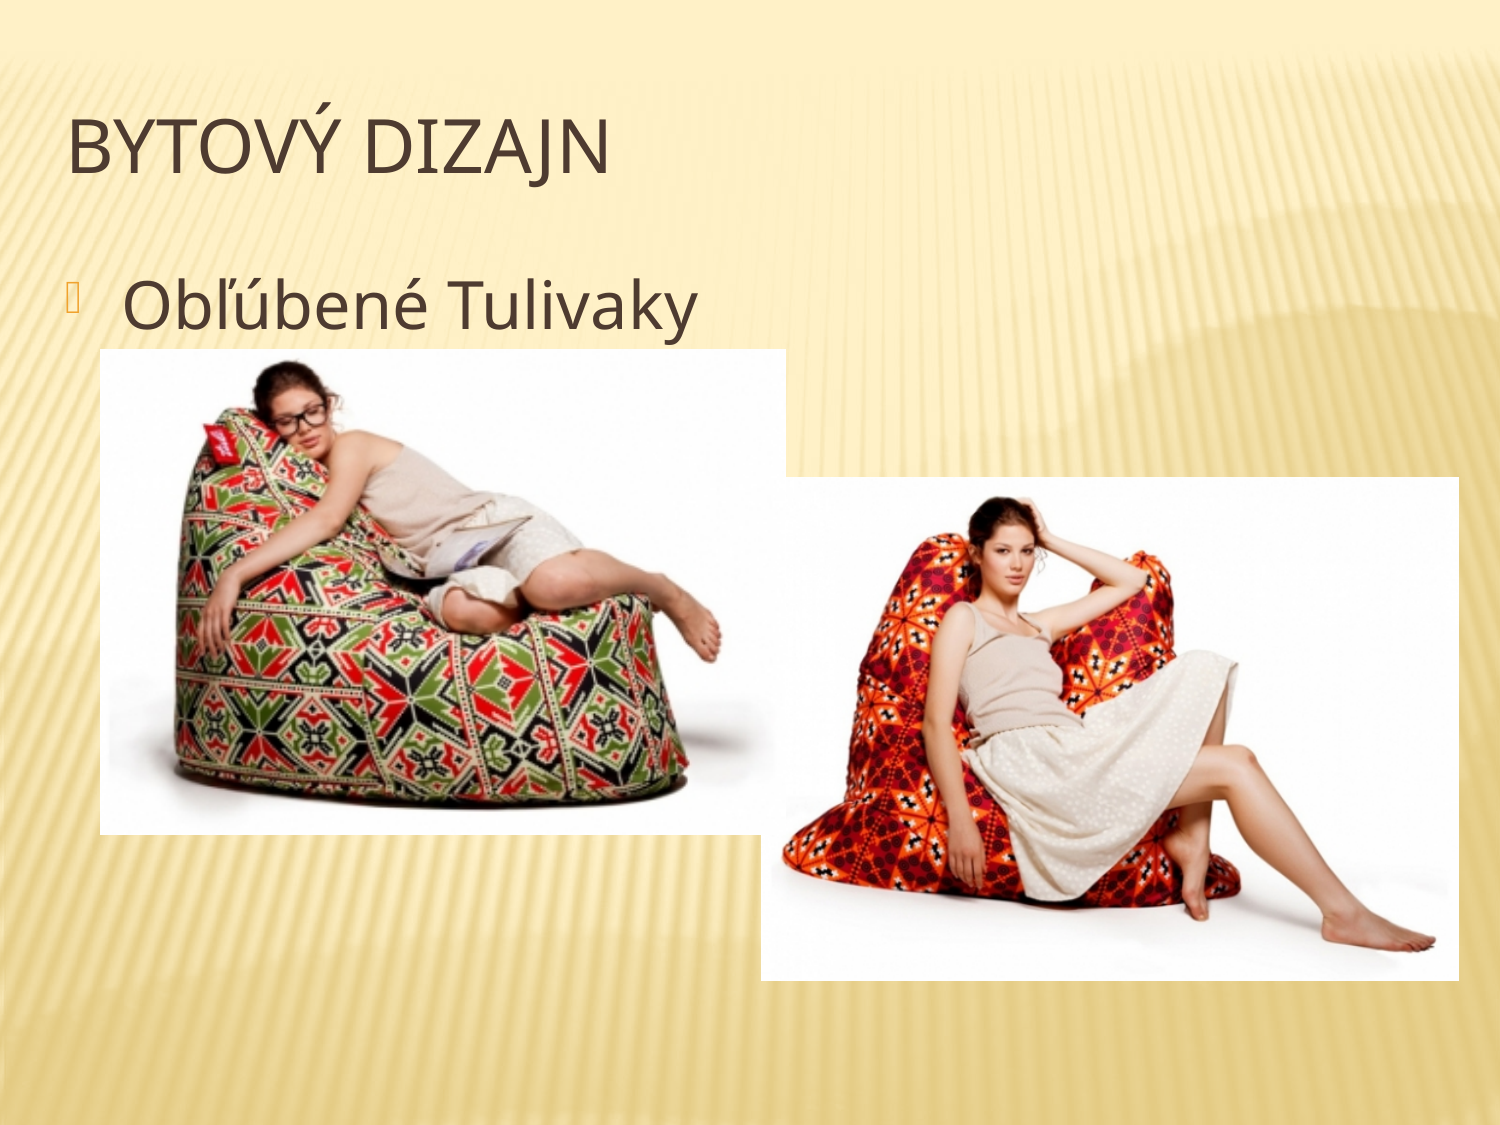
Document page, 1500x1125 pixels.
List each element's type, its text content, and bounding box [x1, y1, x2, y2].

list Obľúbené Tulivaky [50, 254, 1476, 998]
picture [100, 349, 1459, 981]
title Bytový dizajn [50, 75, 1476, 213]
